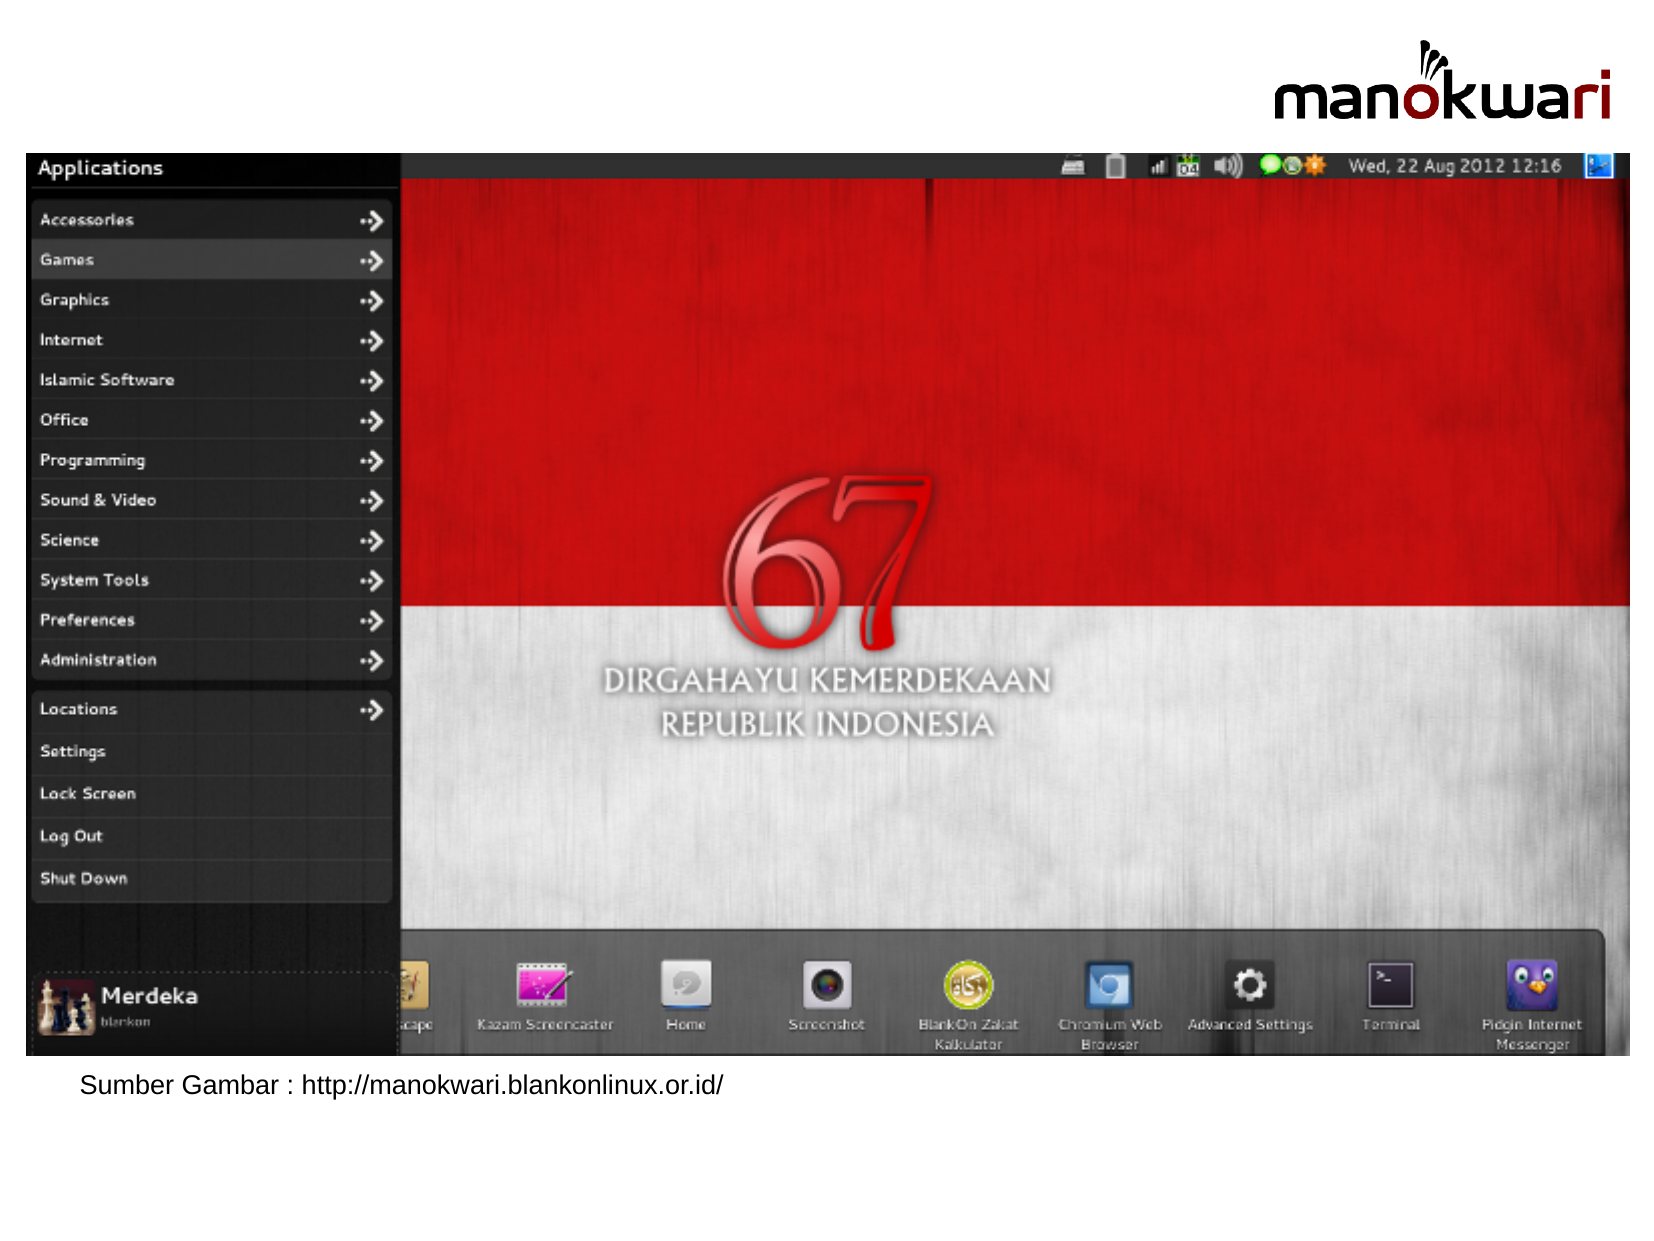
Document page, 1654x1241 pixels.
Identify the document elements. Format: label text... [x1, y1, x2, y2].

text_box Sumber Gambar : http://manokwari.blankonlinux.or.id/ [64, 1062, 739, 1109]
picture [26, 153, 1630, 1056]
picture [1275, 40, 1610, 119]
